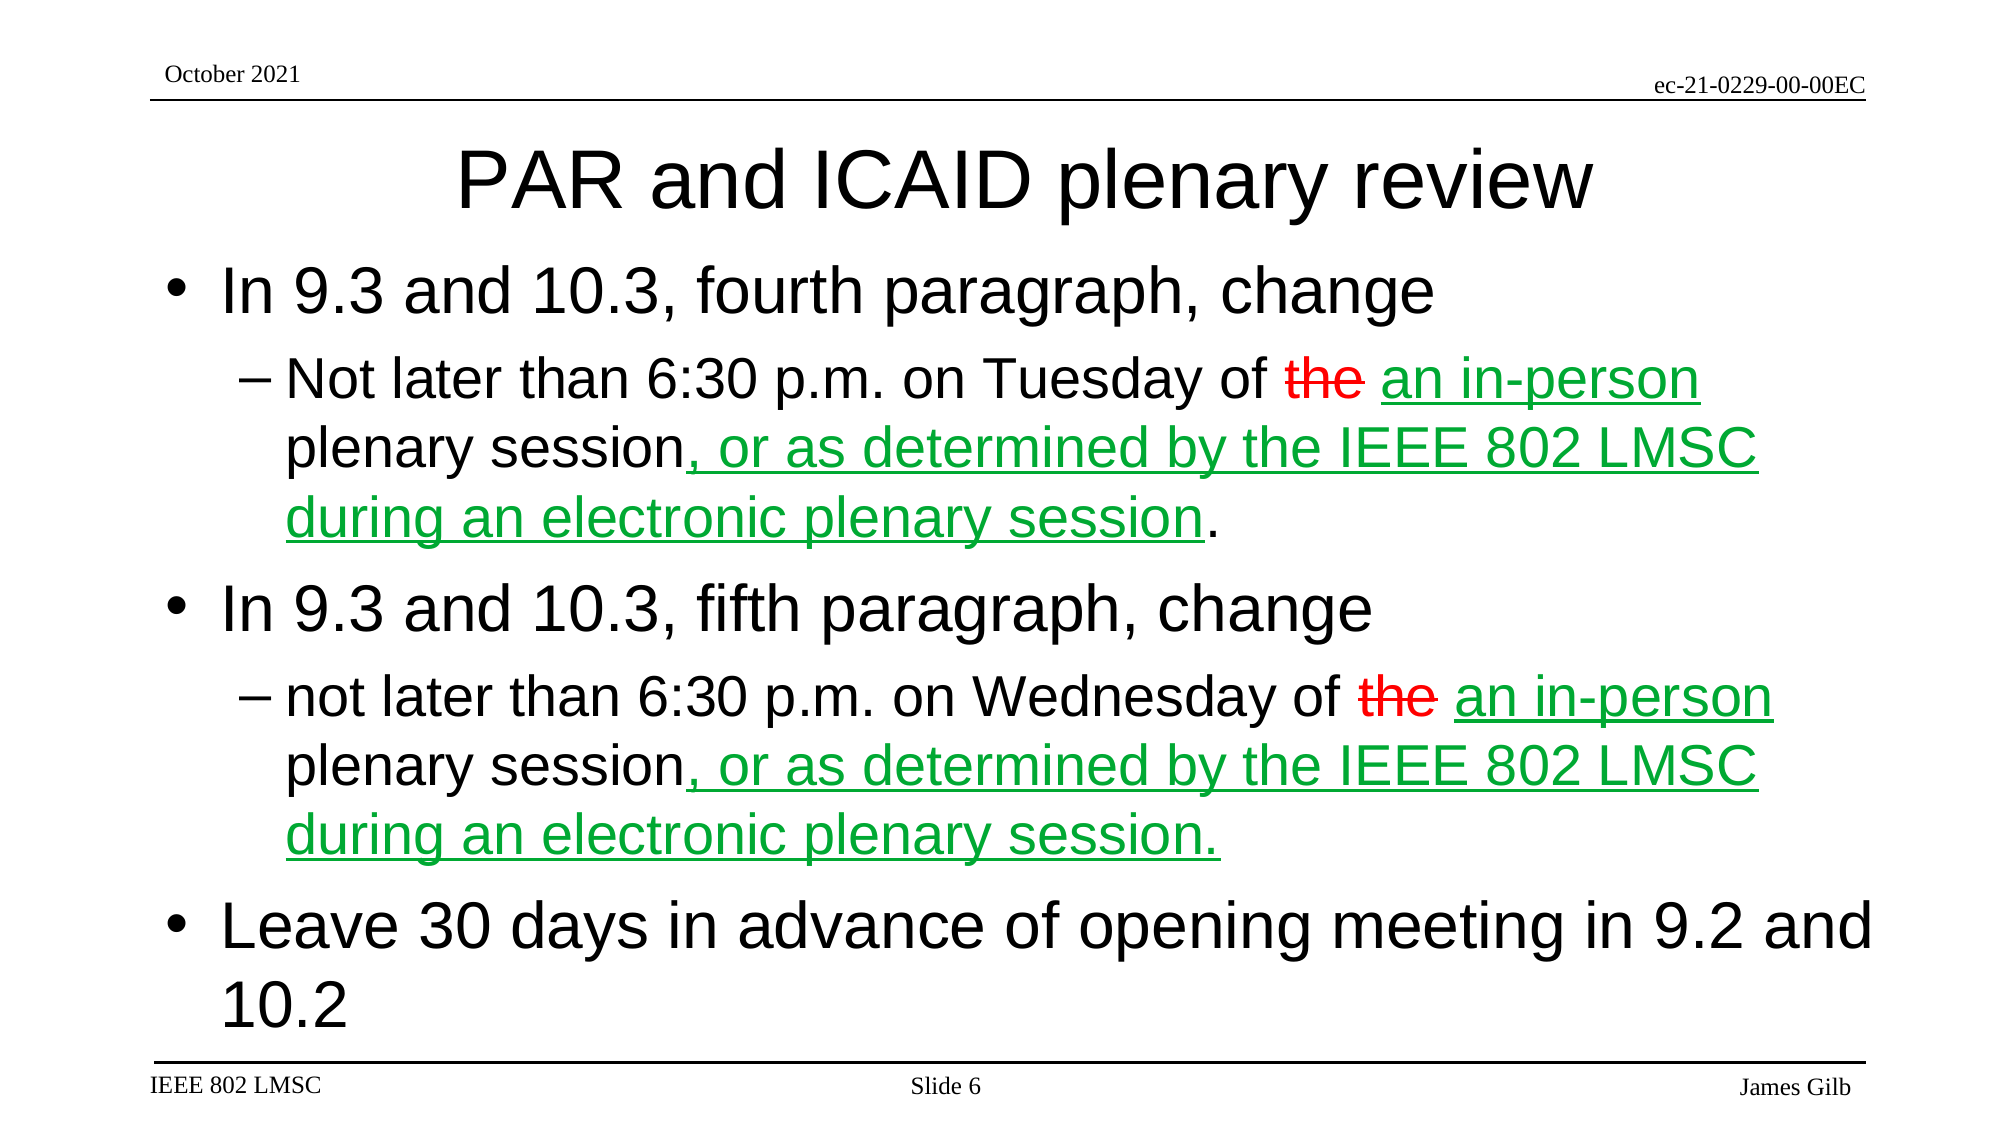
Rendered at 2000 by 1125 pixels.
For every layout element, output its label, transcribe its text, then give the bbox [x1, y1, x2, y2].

title PAR and ICAID plenary review [149, 112, 1900, 238]
list In 9.3 and 10.3, fourth paragraph, change Not later than 6:30 p.m. on Tuesday of the an in-person plenary session, or as determined by the IEEE 802 LMSC during an electronic plenary session. In 9.3 and 10.3, fifth paragraph, change not later than 6:30 p.m. on Wednesday of the an in-person plenary session, or as determined by the IEEE 802 LMSC during an electronic plenary session. Leave 30 days in advance of opening meeting in 9.2 and 10.2 [149, 239, 1900, 1051]
